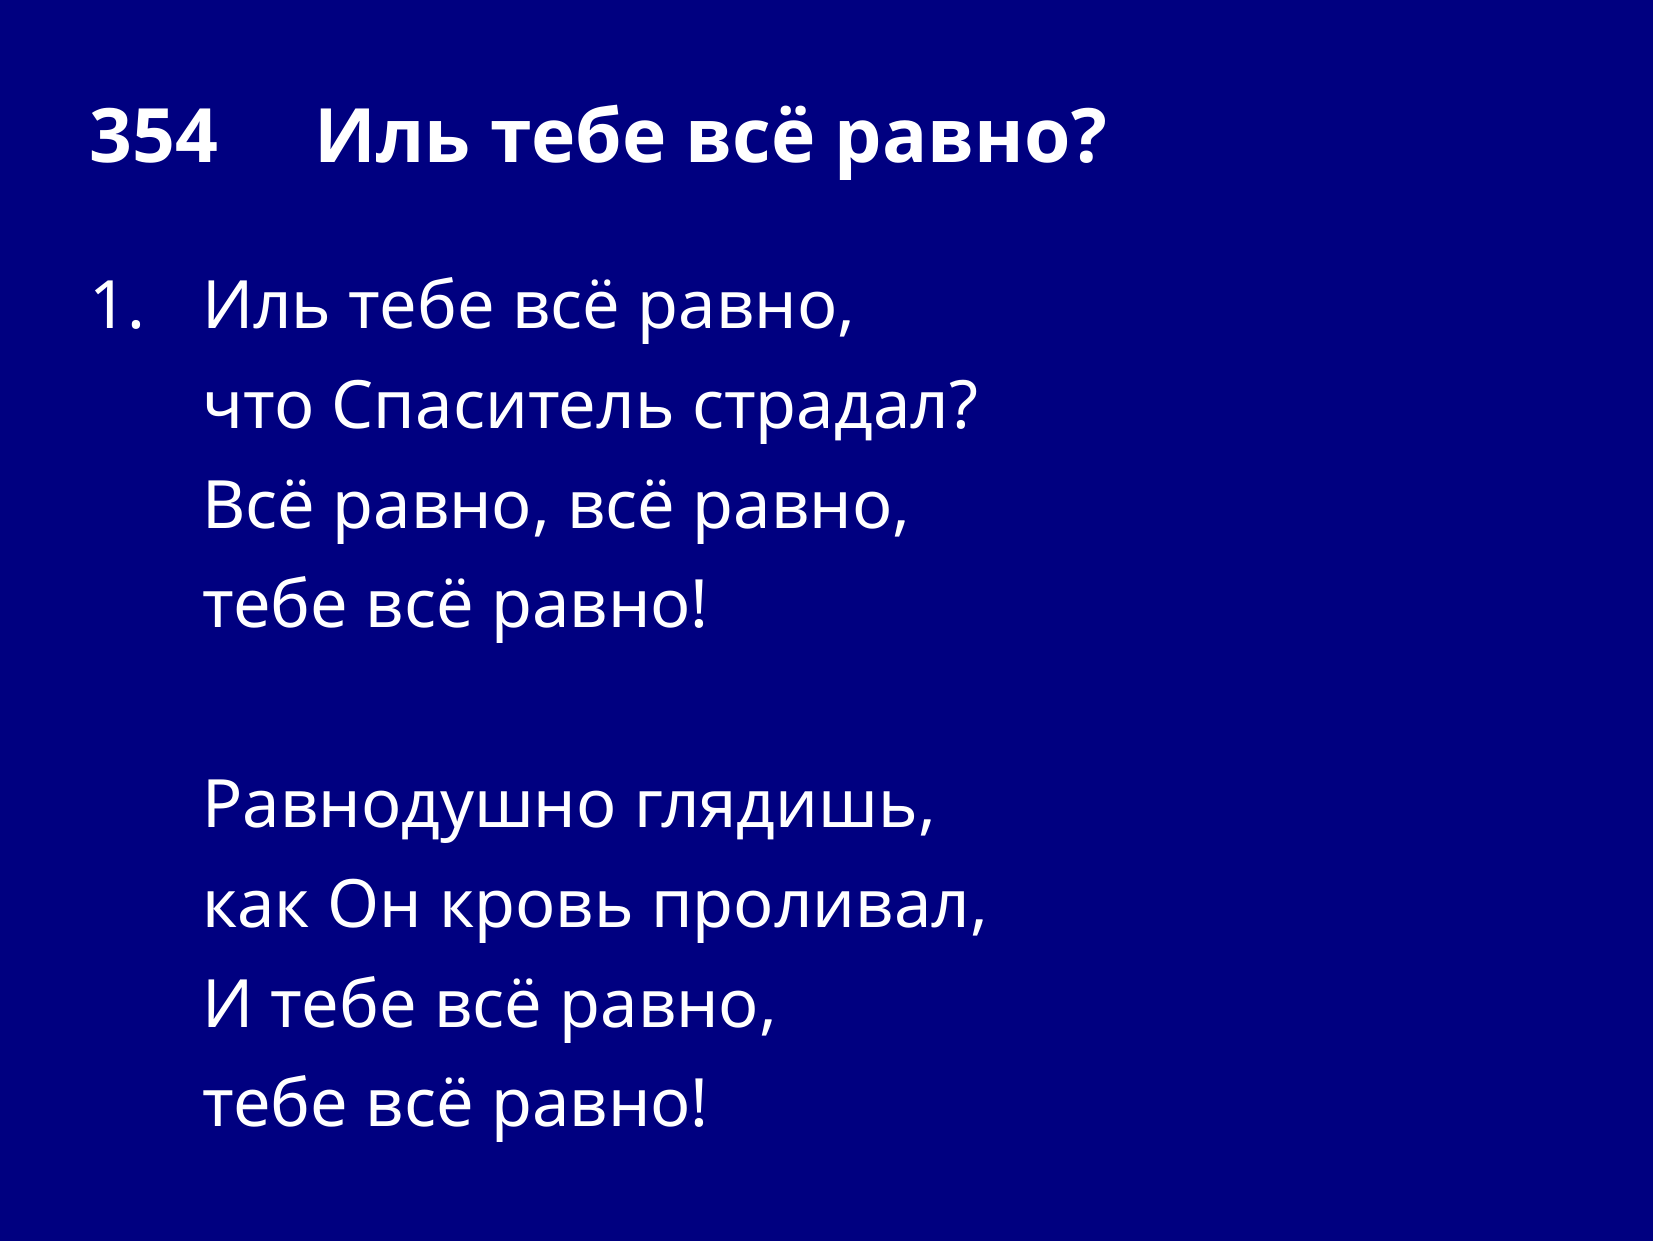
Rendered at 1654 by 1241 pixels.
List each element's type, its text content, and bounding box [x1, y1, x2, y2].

text_box 354 Иль тебе всё равно? [75, 75, 1576, 188]
text_box 1. Иль тебе всё равно, что Спаситель страдал? Всё равно, всё равно, тебе всё равно! Равнодушно глядишь, как Он кровь проливал, И тебе всё равно, тебе всё равно! [75, 188, 1576, 1163]
